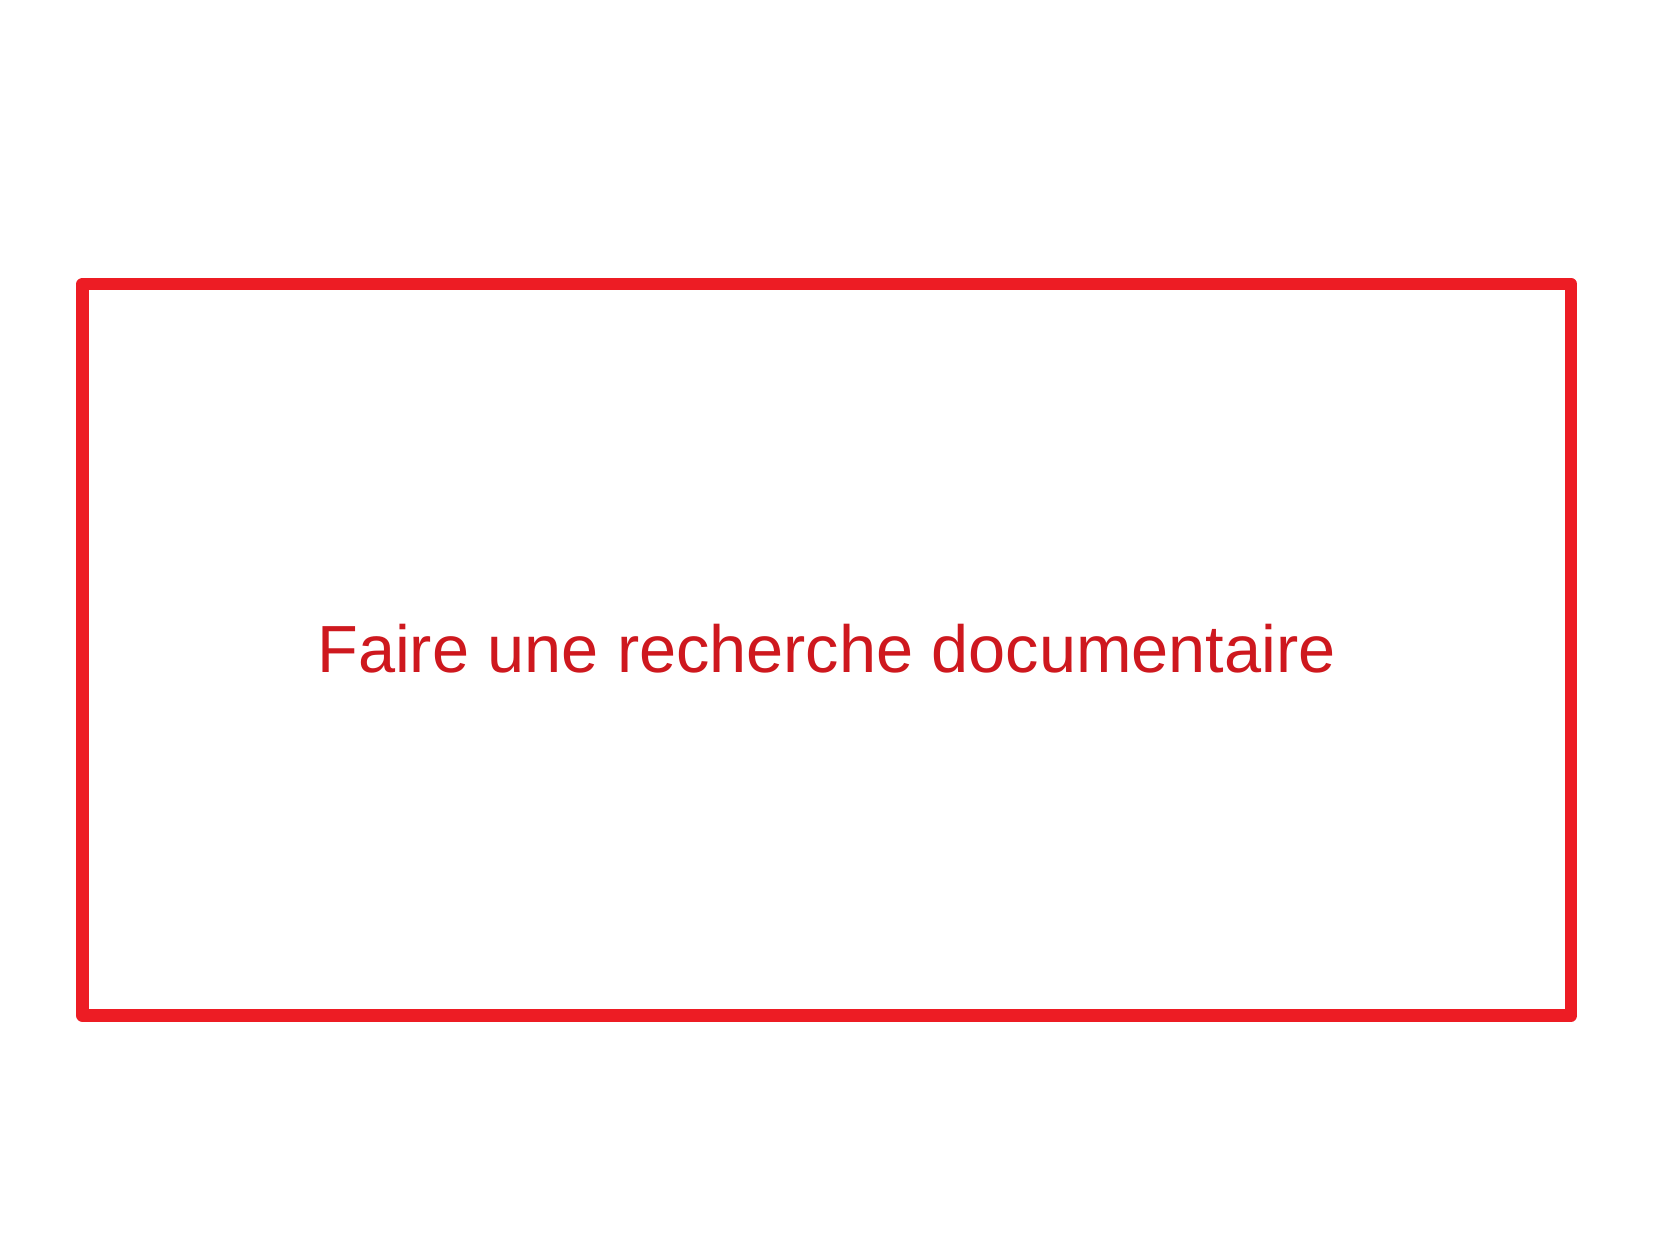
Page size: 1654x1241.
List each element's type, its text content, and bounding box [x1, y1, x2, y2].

subtitle Faire une recherche documentaire [82, 283, 1571, 1016]
